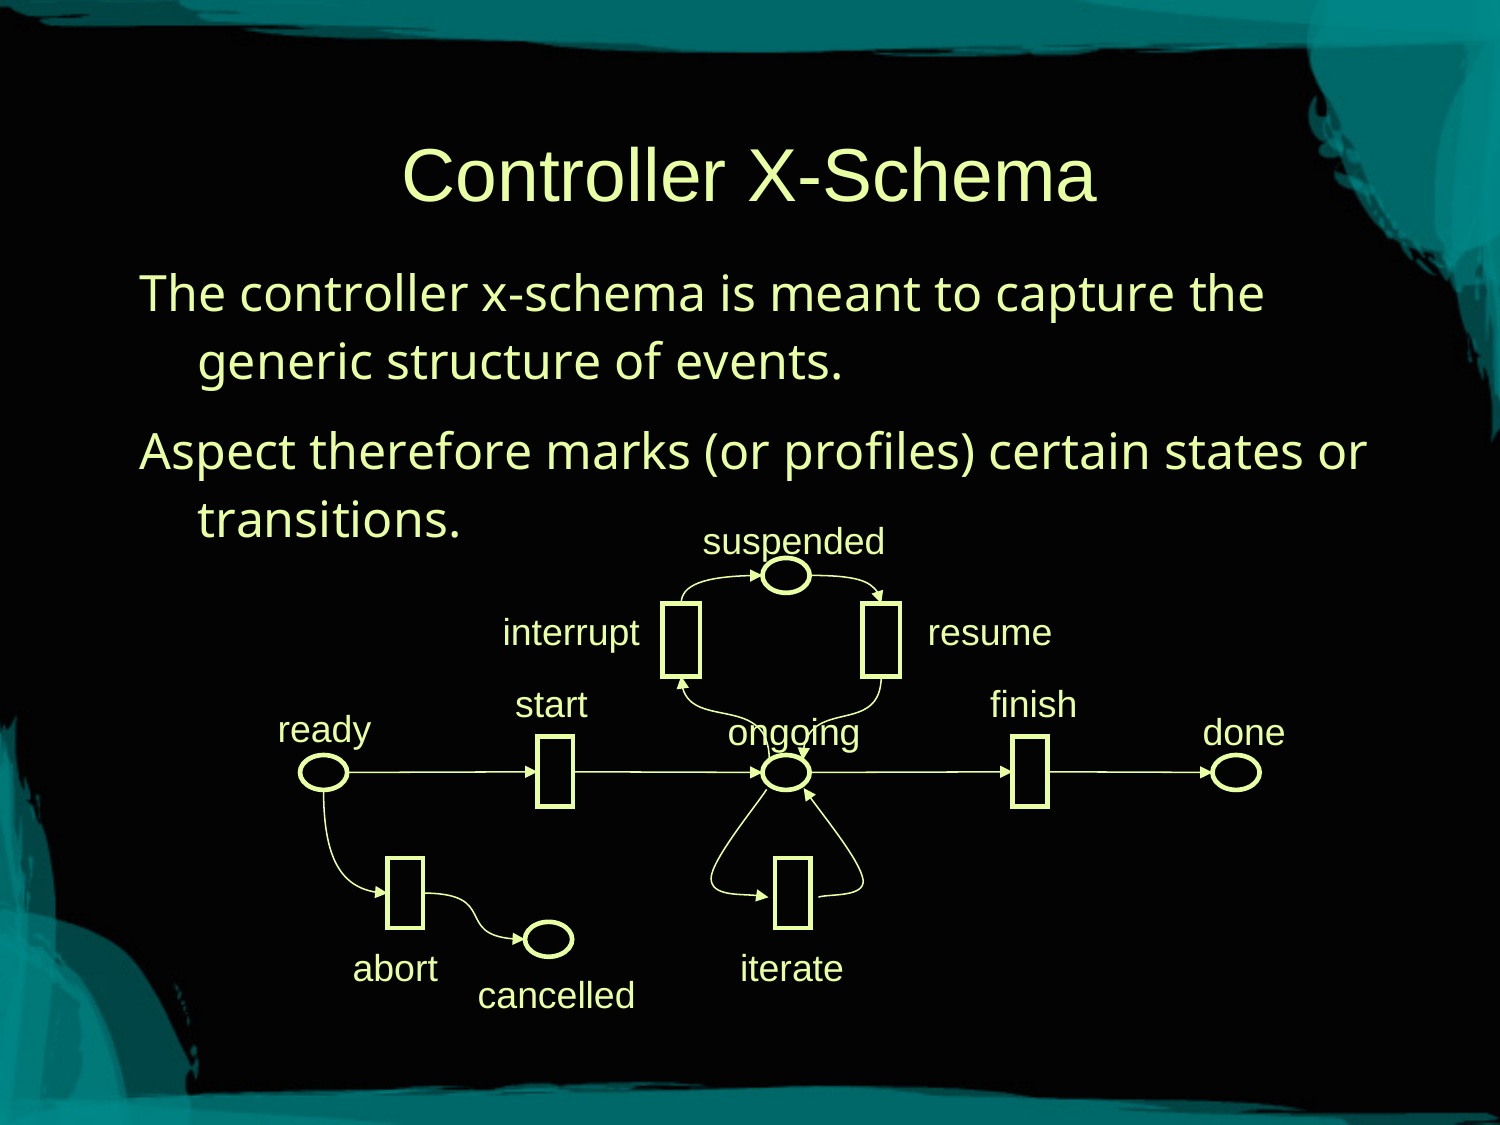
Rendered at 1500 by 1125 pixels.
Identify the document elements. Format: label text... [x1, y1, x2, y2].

text_box start [500, 676, 603, 734]
list The controller x-schema is meant to capture the generic structure of events. Aspect therefore marks (or profiles) certain states or transitions. [125, 249, 1401, 520]
picture [0, 0, 1500, 1125]
text_box ongoing [713, 703, 876, 762]
text_box iterate [725, 940, 859, 998]
text_box cancelled [462, 967, 651, 1025]
text_box ongoing [794, 727, 805, 743]
text_box resume [912, 603, 1068, 661]
title Controller X-Schema [112, 87, 1388, 263]
text_box ready [262, 700, 386, 758]
text_box abort [337, 940, 453, 998]
text_box interrupt [487, 603, 655, 661]
text_box finish [975, 676, 1093, 734]
text_box suspended [687, 512, 901, 570]
text_box done [1187, 703, 1301, 762]
